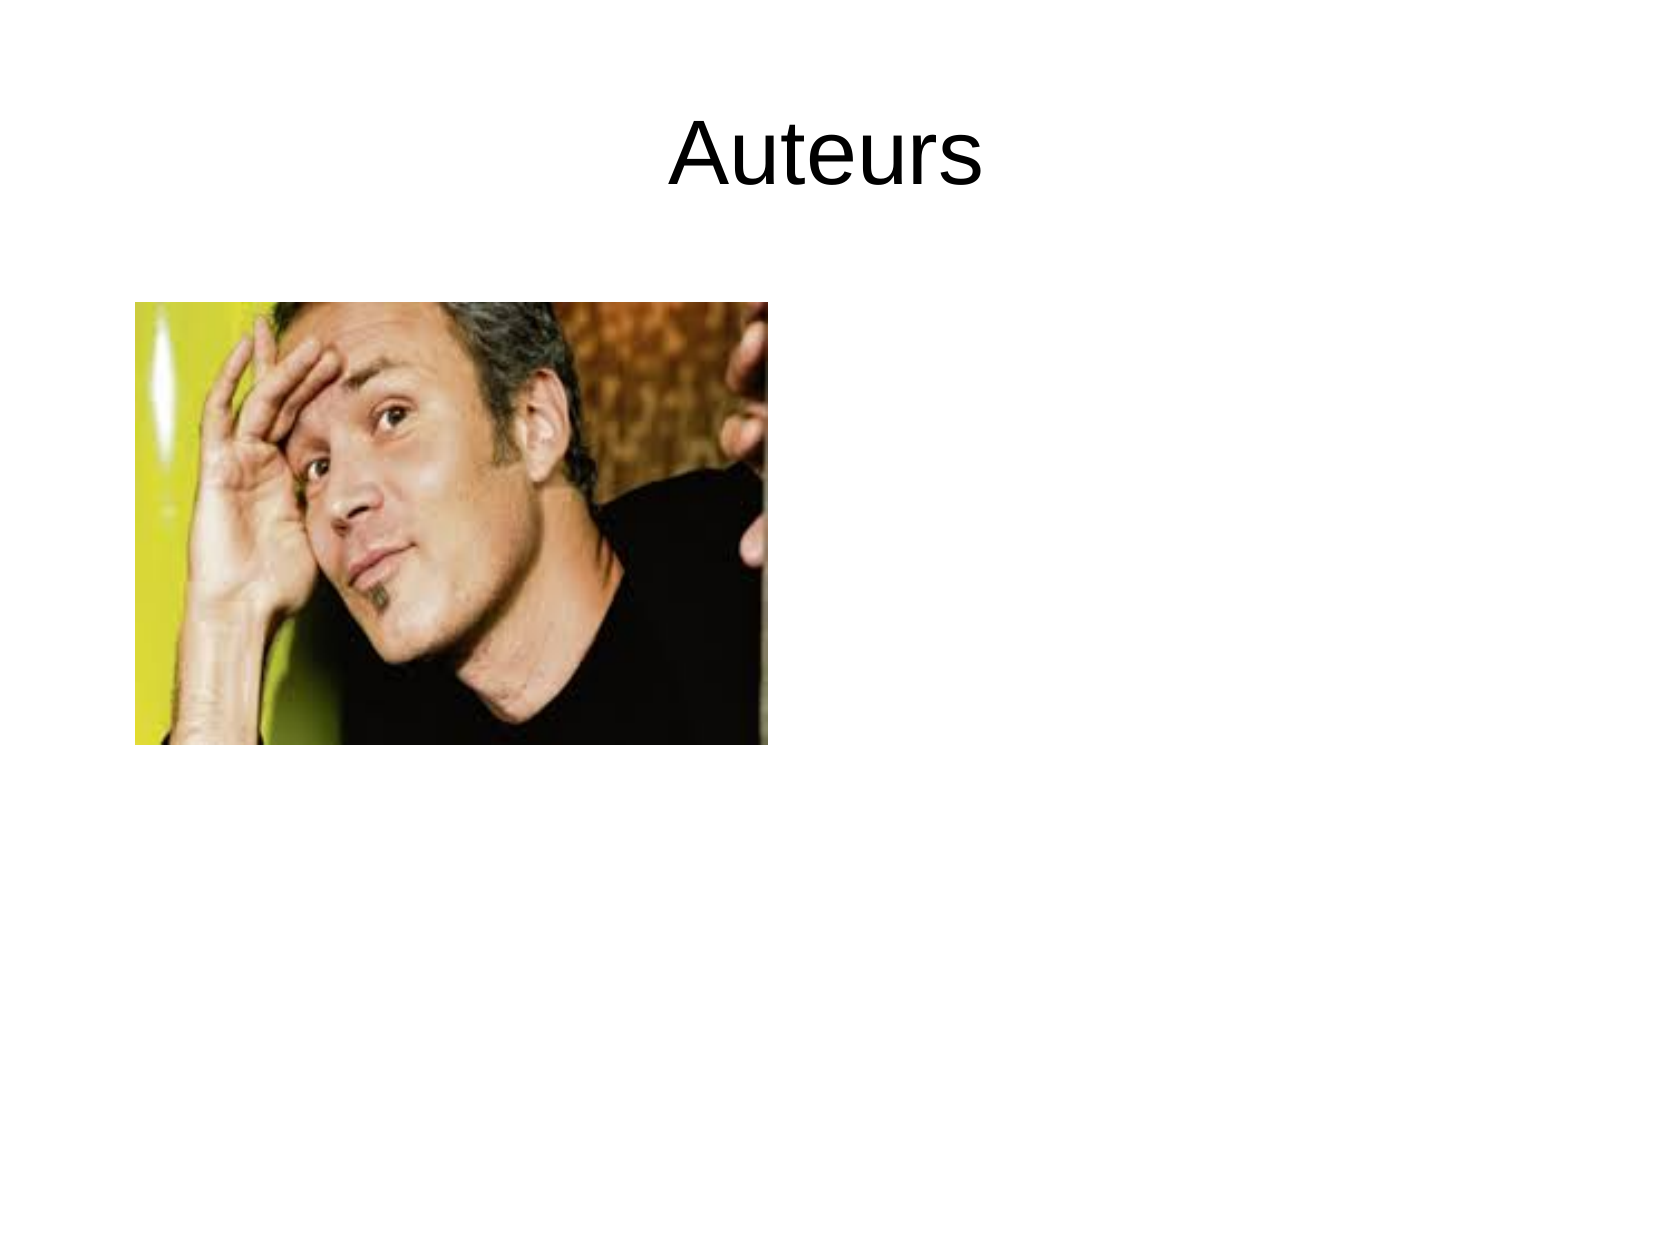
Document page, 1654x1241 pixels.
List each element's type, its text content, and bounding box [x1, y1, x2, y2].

picture [135, 302, 768, 745]
title Auteurs [82, 49, 1571, 257]
